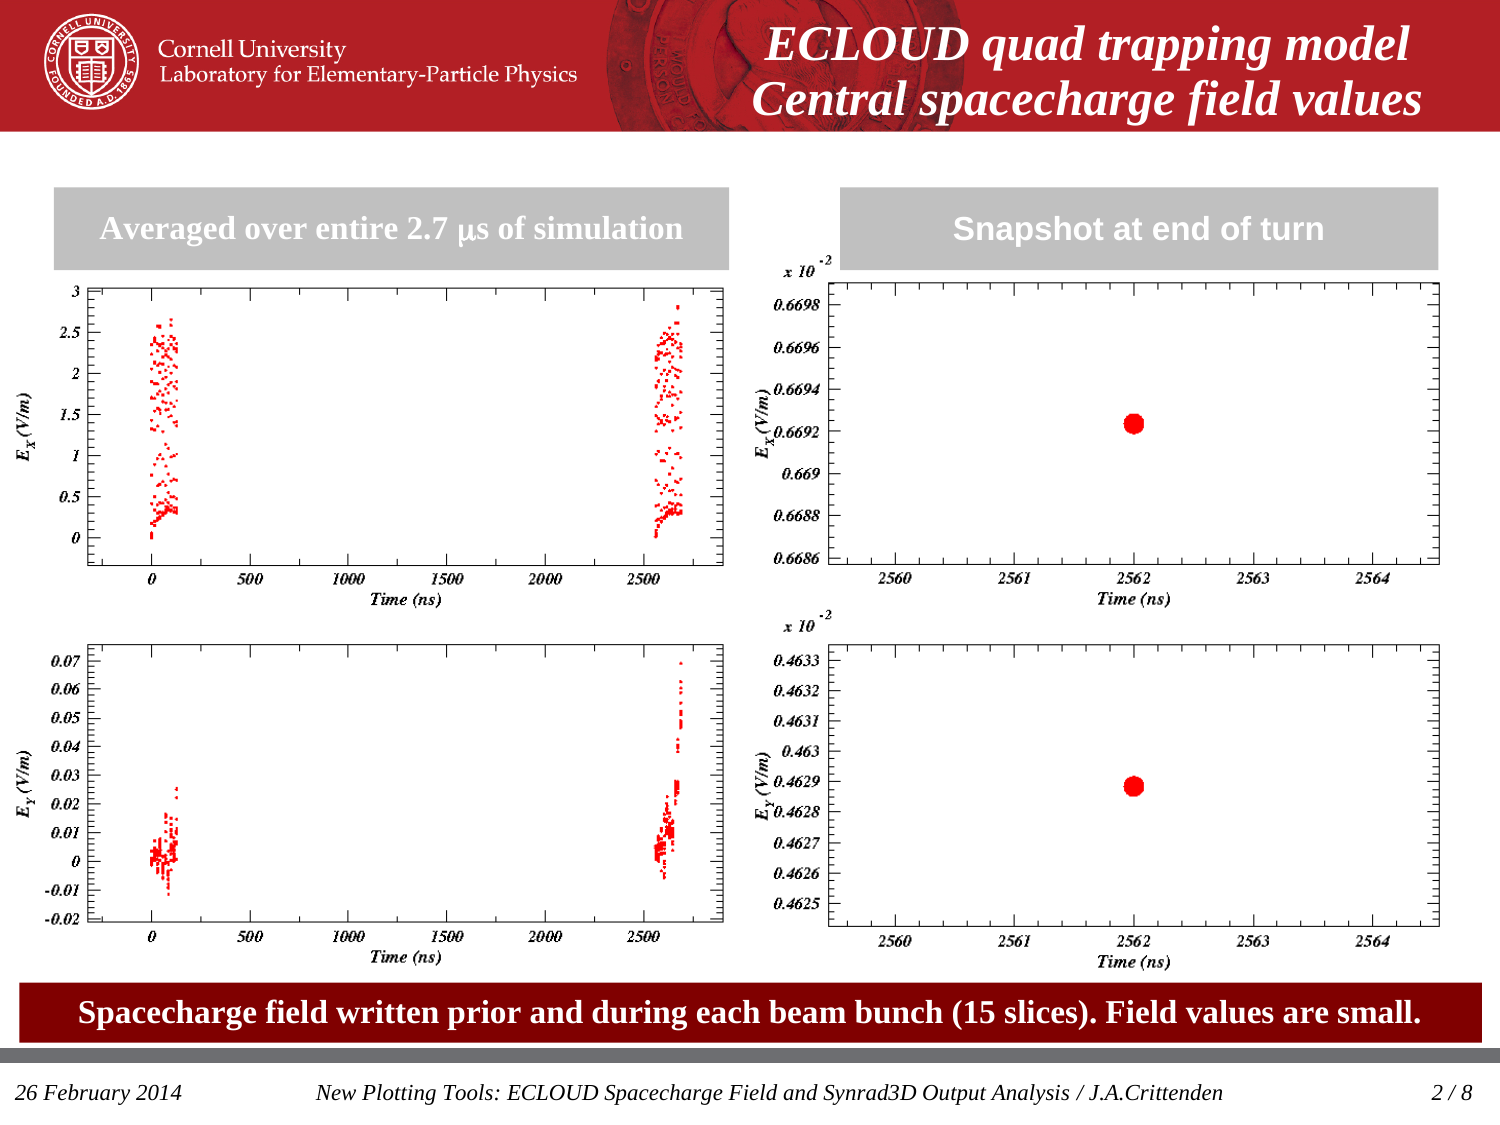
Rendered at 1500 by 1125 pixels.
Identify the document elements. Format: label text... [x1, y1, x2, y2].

text_box Averaged over entire 2.7 ms of simulation [53, 187, 730, 271]
picture [1, 226, 739, 977]
text_box Spacecharge field written prior and during each beam bunch (15 slices). Field values are small. [19, 982, 1482, 1043]
picture [0, 0, 1500, 132]
picture [750, 226, 1469, 977]
title ECLOUD quad trapping model Central spacecharge field values [675, 7, 1500, 136]
text_box Snapshot at end of turn [840, 187, 1439, 271]
